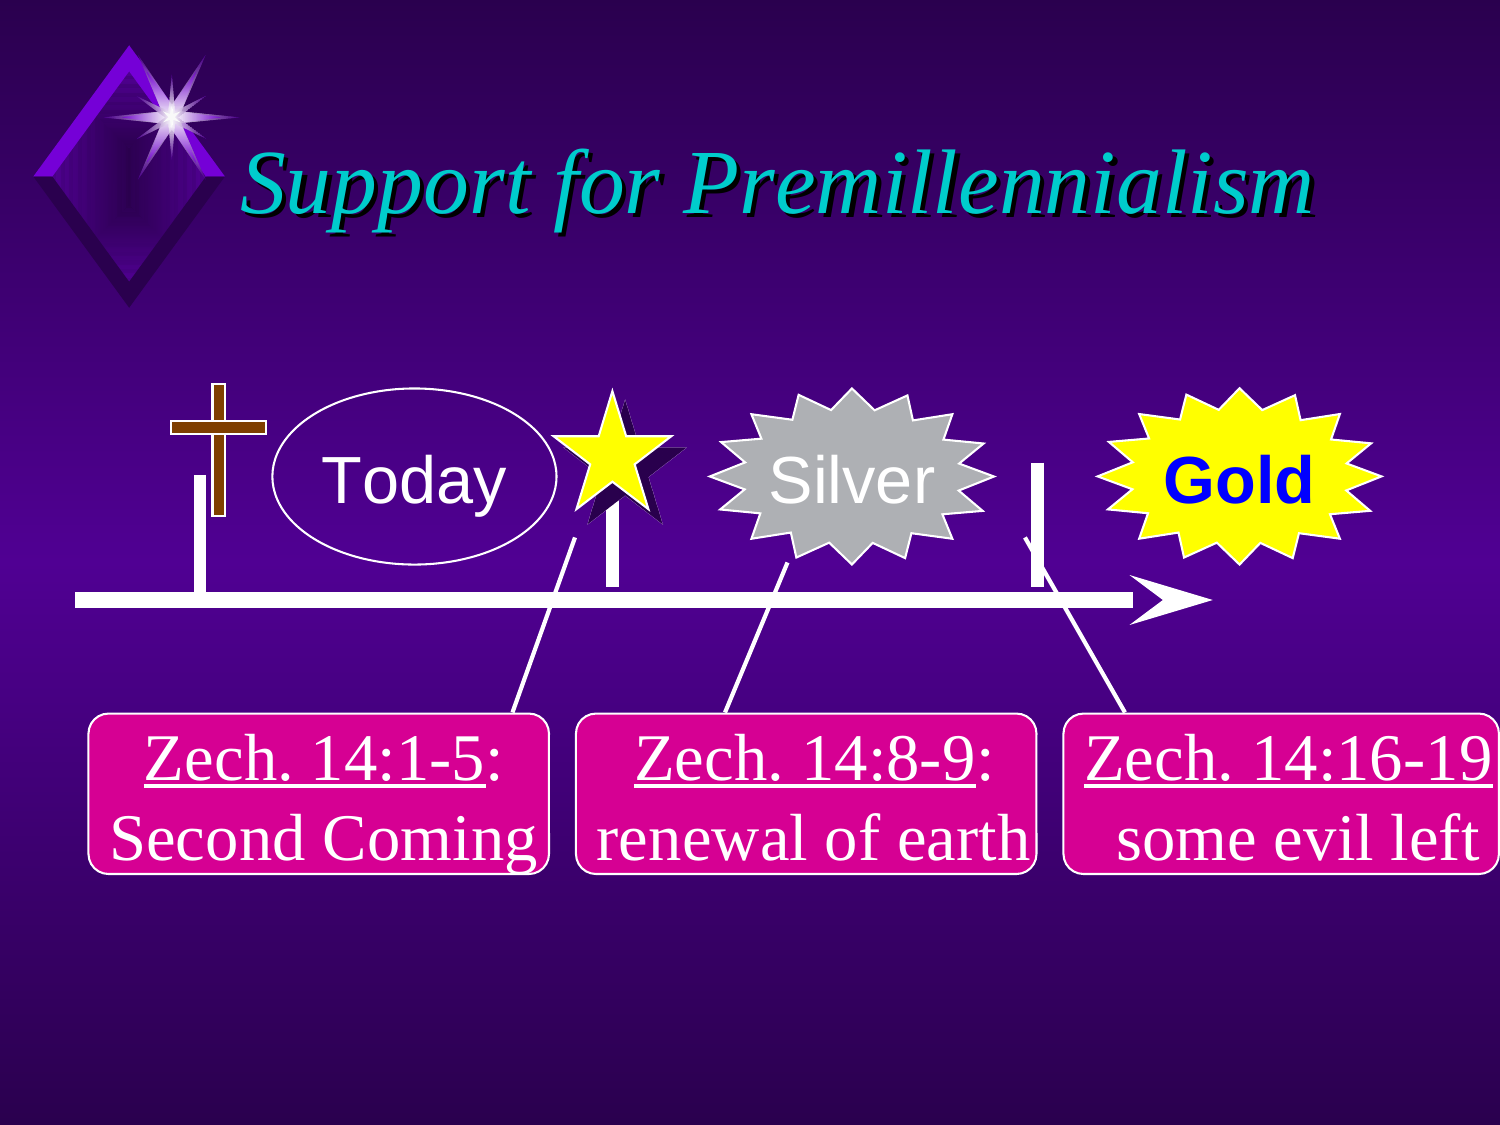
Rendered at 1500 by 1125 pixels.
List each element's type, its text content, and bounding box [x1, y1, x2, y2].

text_box [171, 383, 267, 517]
text_box Silver [709, 388, 995, 565]
text_box Zech. 14:16-19: some evil left [1063, 713, 1499, 875]
text_box [553, 391, 672, 510]
text_box Gold [1097, 388, 1382, 565]
text_box Today [272, 388, 557, 565]
title Support for Premillennialism [224, 78, 1388, 288]
text_box Zech. 14:1-5: Second Coming [88, 713, 549, 875]
text_box Zech. 14:8-9: renewal of earth [575, 713, 1037, 875]
